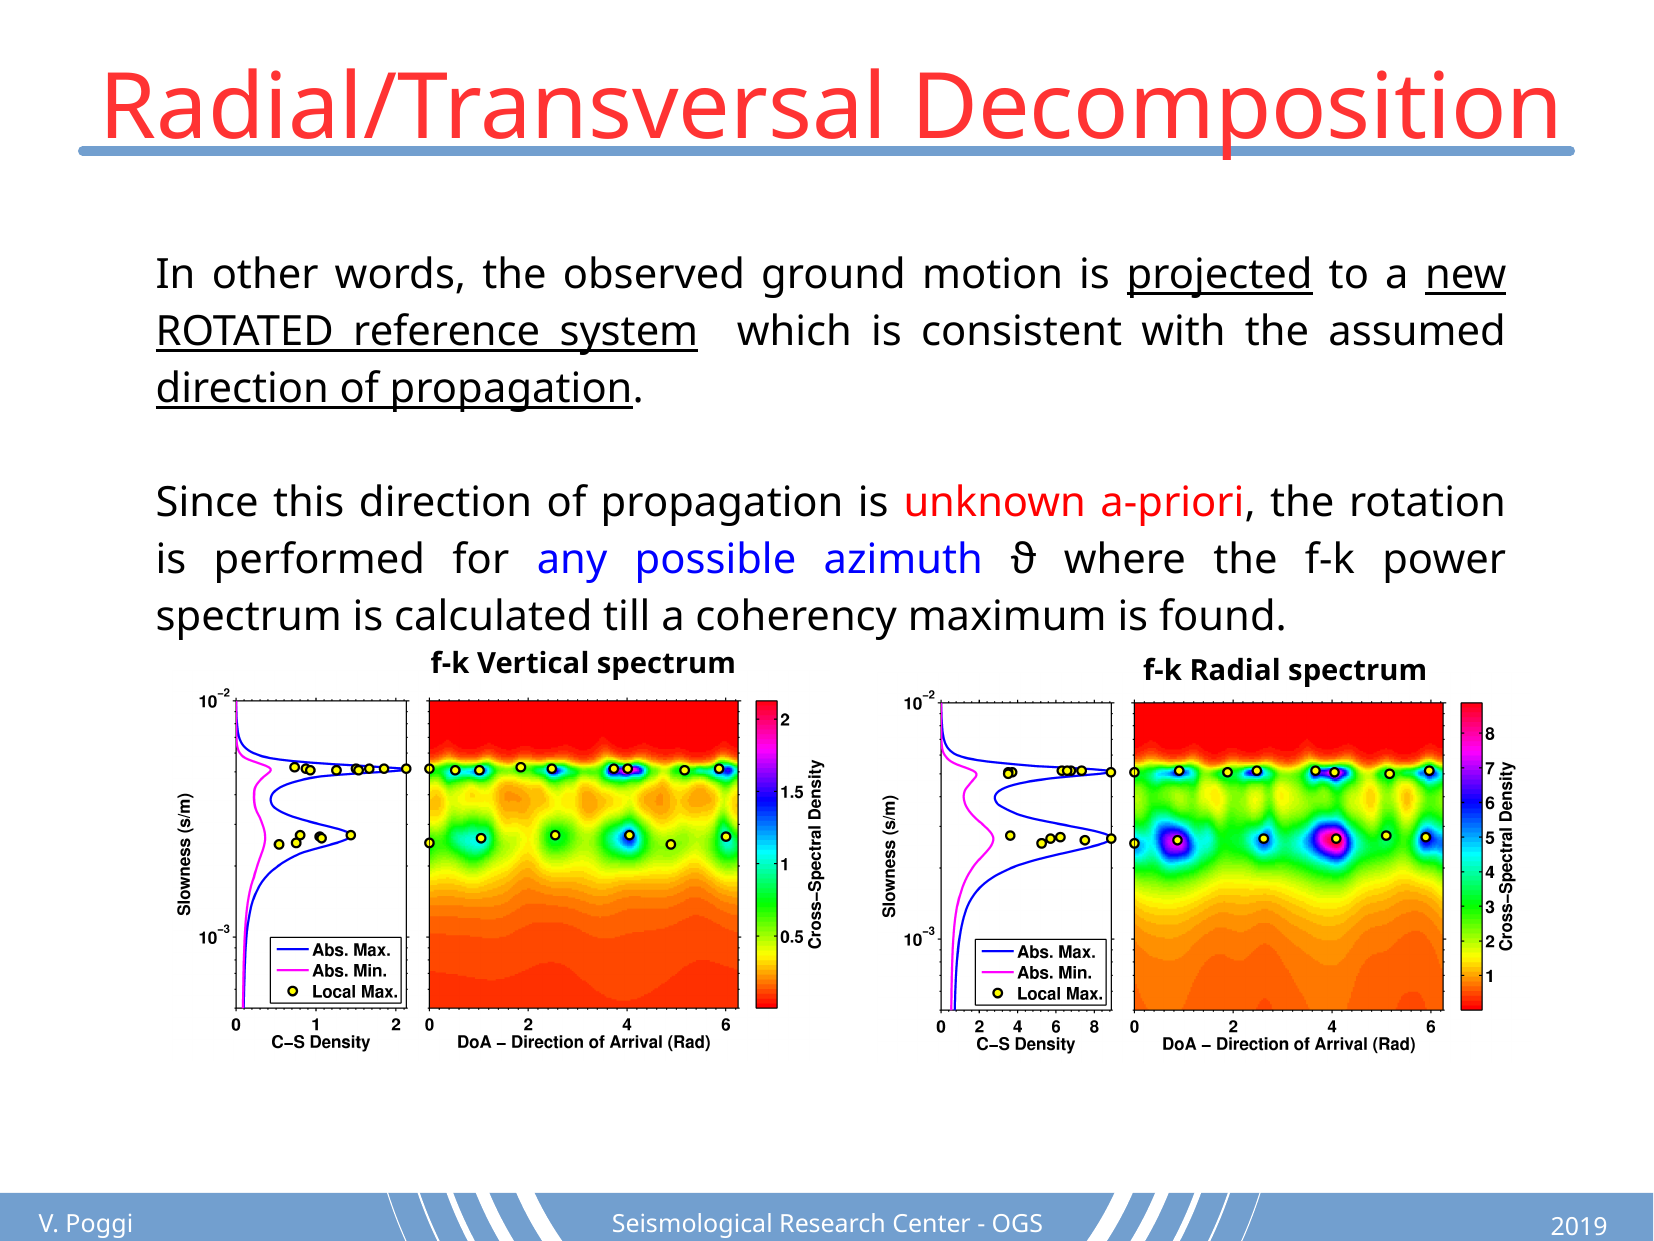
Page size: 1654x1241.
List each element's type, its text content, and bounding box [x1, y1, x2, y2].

picture [172, 670, 830, 1061]
picture [877, 672, 1532, 1063]
text_box In other words, the observed ground motion is projected to a new ROTATED reference system which is consistent with the assumed direction of propagation. Since this direction of propagation is unknown a-priori, the rotation is performed for any possible azimuth ϑ where the f-k power spectrum is calculated till a coherency maximum is found. [140, 236, 1521, 572]
text_box f-k Radial spectrum [1117, 641, 1454, 695]
text_box f-k Vertical spectrum [415, 634, 752, 688]
text_box Radial/Transversal Decomposition [90, 33, 1576, 155]
